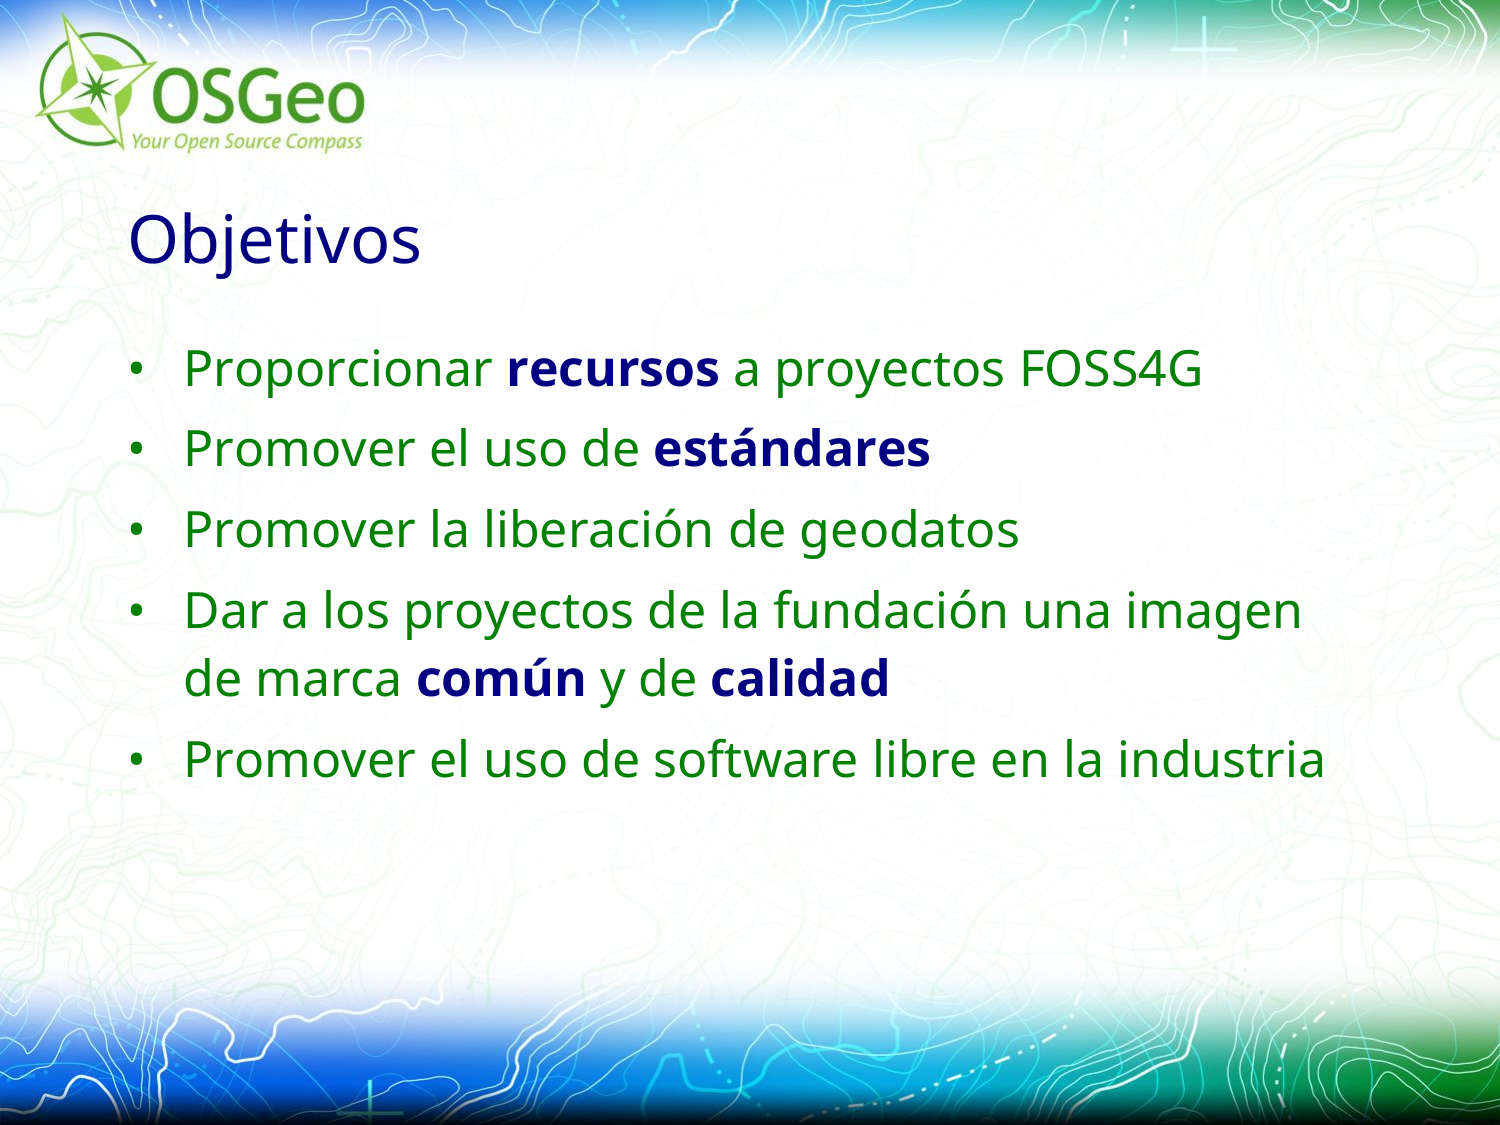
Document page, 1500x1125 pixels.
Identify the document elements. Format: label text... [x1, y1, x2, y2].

list Proporcionar recursos a proyectos FOSS4G Promover el uso de estándares Promover la liberación de geodatos Dar a los proyectos de la fundación una imagen de marca común y de calidad Promover el uso de software libre en la industria [112, 324, 1388, 1068]
title Objetivos [112, 187, 1388, 288]
picture [0, 0, 1500, 1125]
